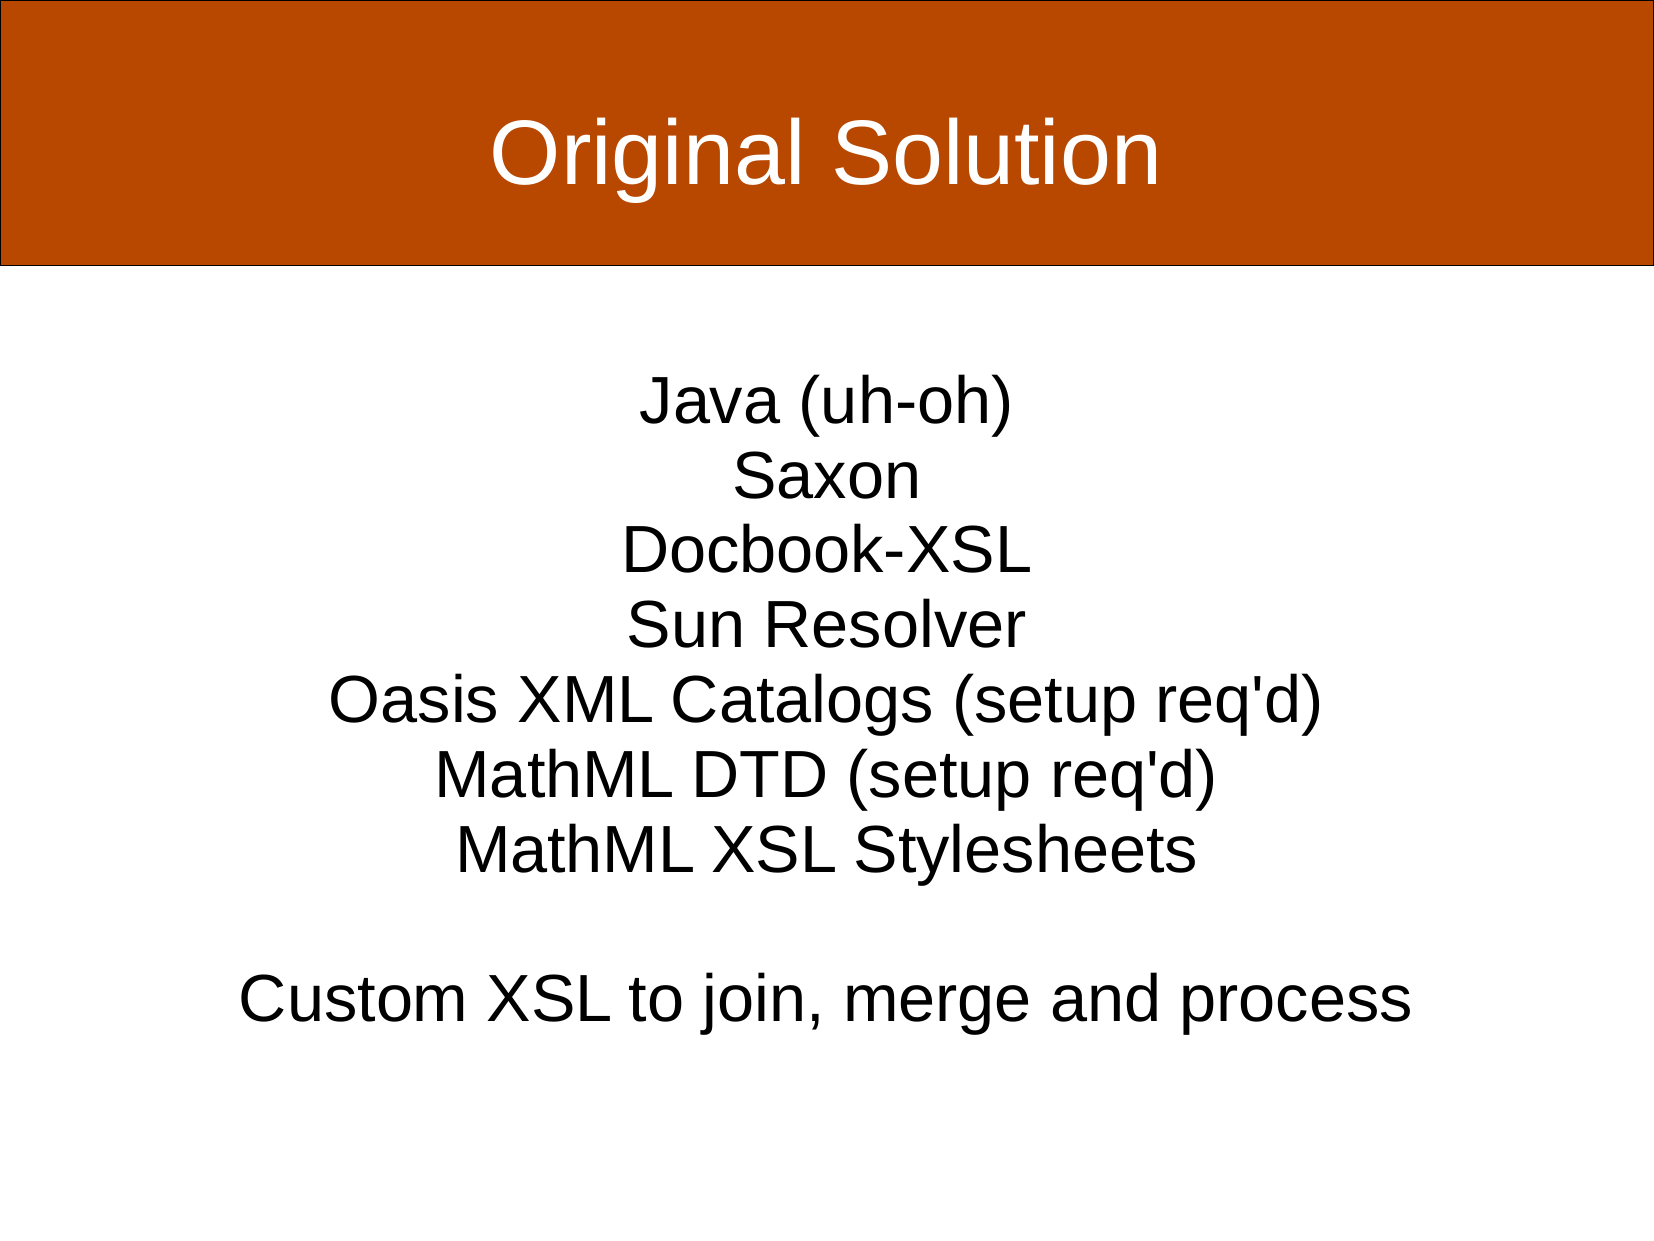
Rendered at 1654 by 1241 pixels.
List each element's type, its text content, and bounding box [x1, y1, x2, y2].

title Original Solution [82, 56, 1571, 250]
subtitle Java (uh-oh) Saxon Docbook-XSL Sun Resolver Oasis XML Catalogs (setup req'd) MathML DTD (setup req'd) MathML XSL Stylesheets Custom XSL to join, merge and process [82, 297, 1571, 1102]
